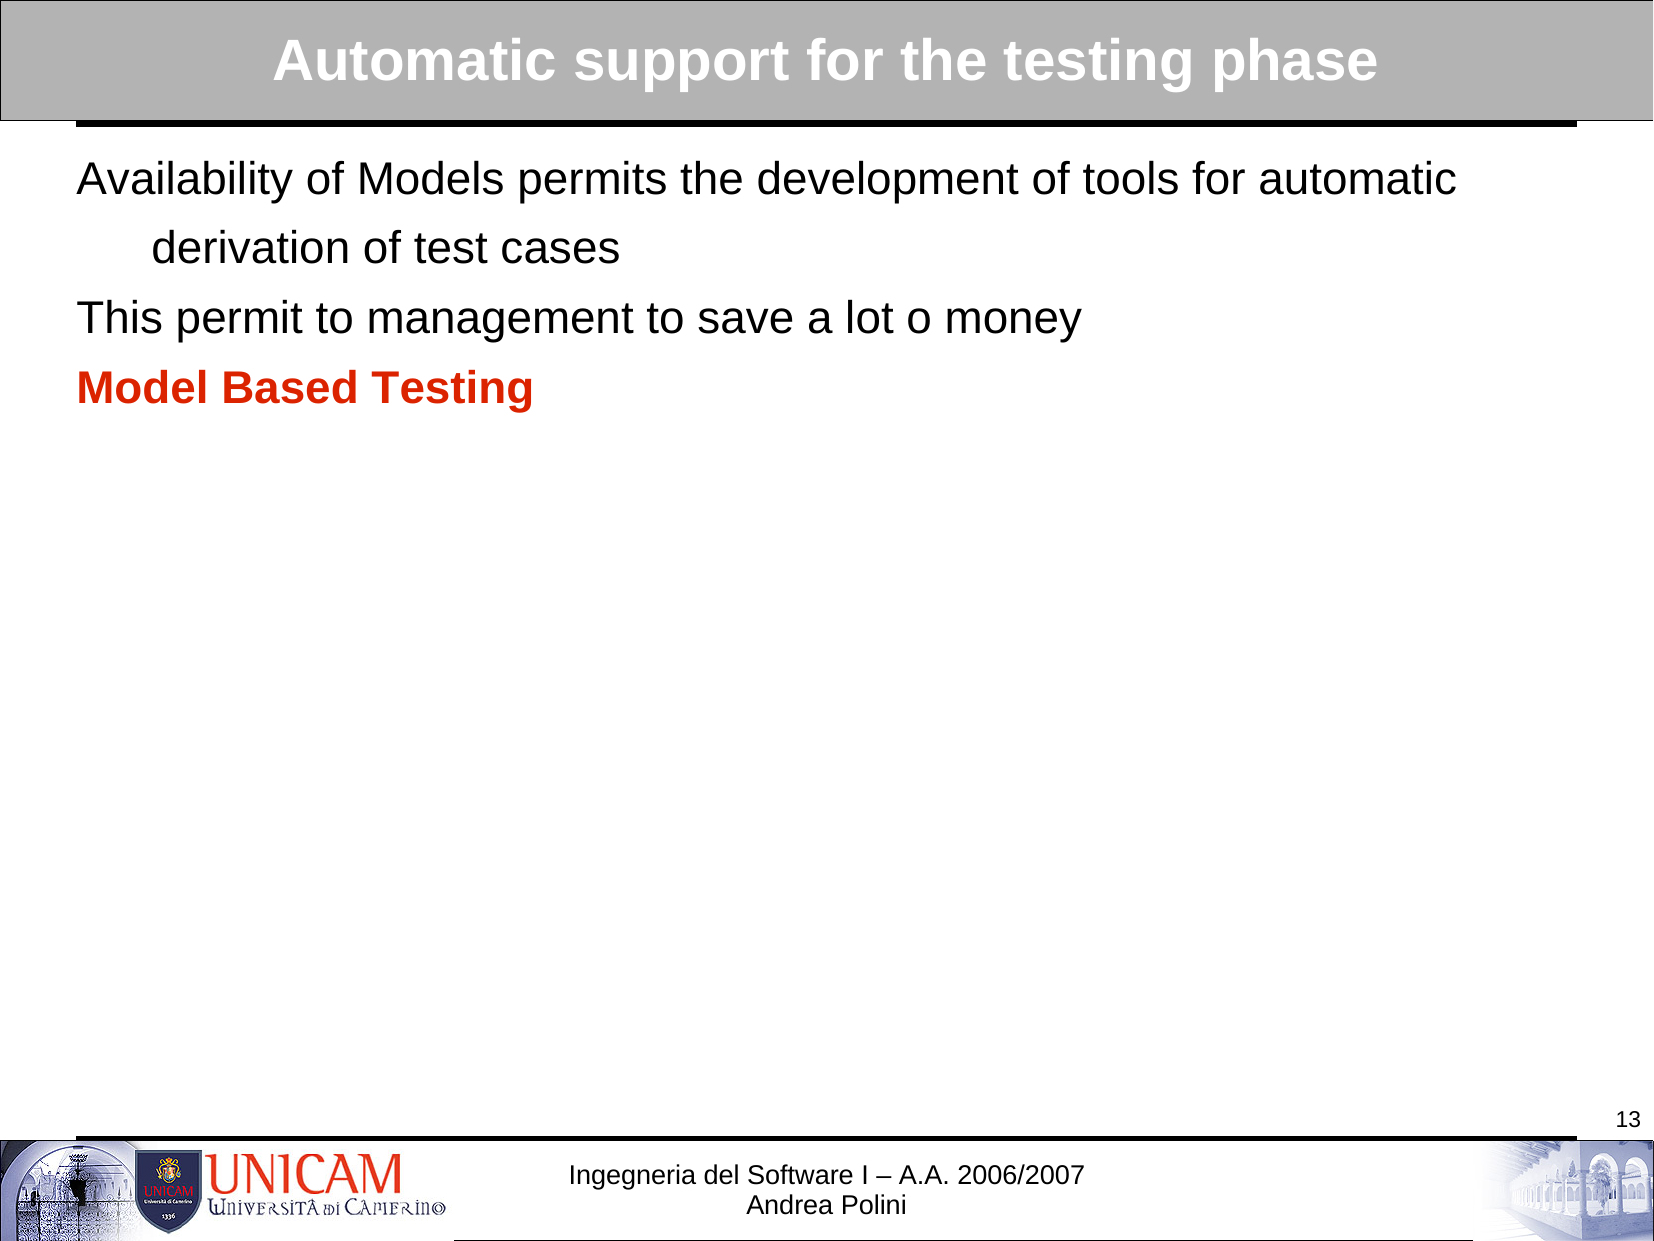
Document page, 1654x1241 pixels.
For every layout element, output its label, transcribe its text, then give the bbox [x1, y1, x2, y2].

picture [0, 1141, 454, 1241]
picture [1473, 1141, 1654, 1241]
list Availability of Models permits the development of tools for automatic derivation of test cases This permit to management to save a lot o money Model Based Testing [76, 152, 1577, 671]
title Automatic support for the testing phase [0, 0, 1653, 121]
